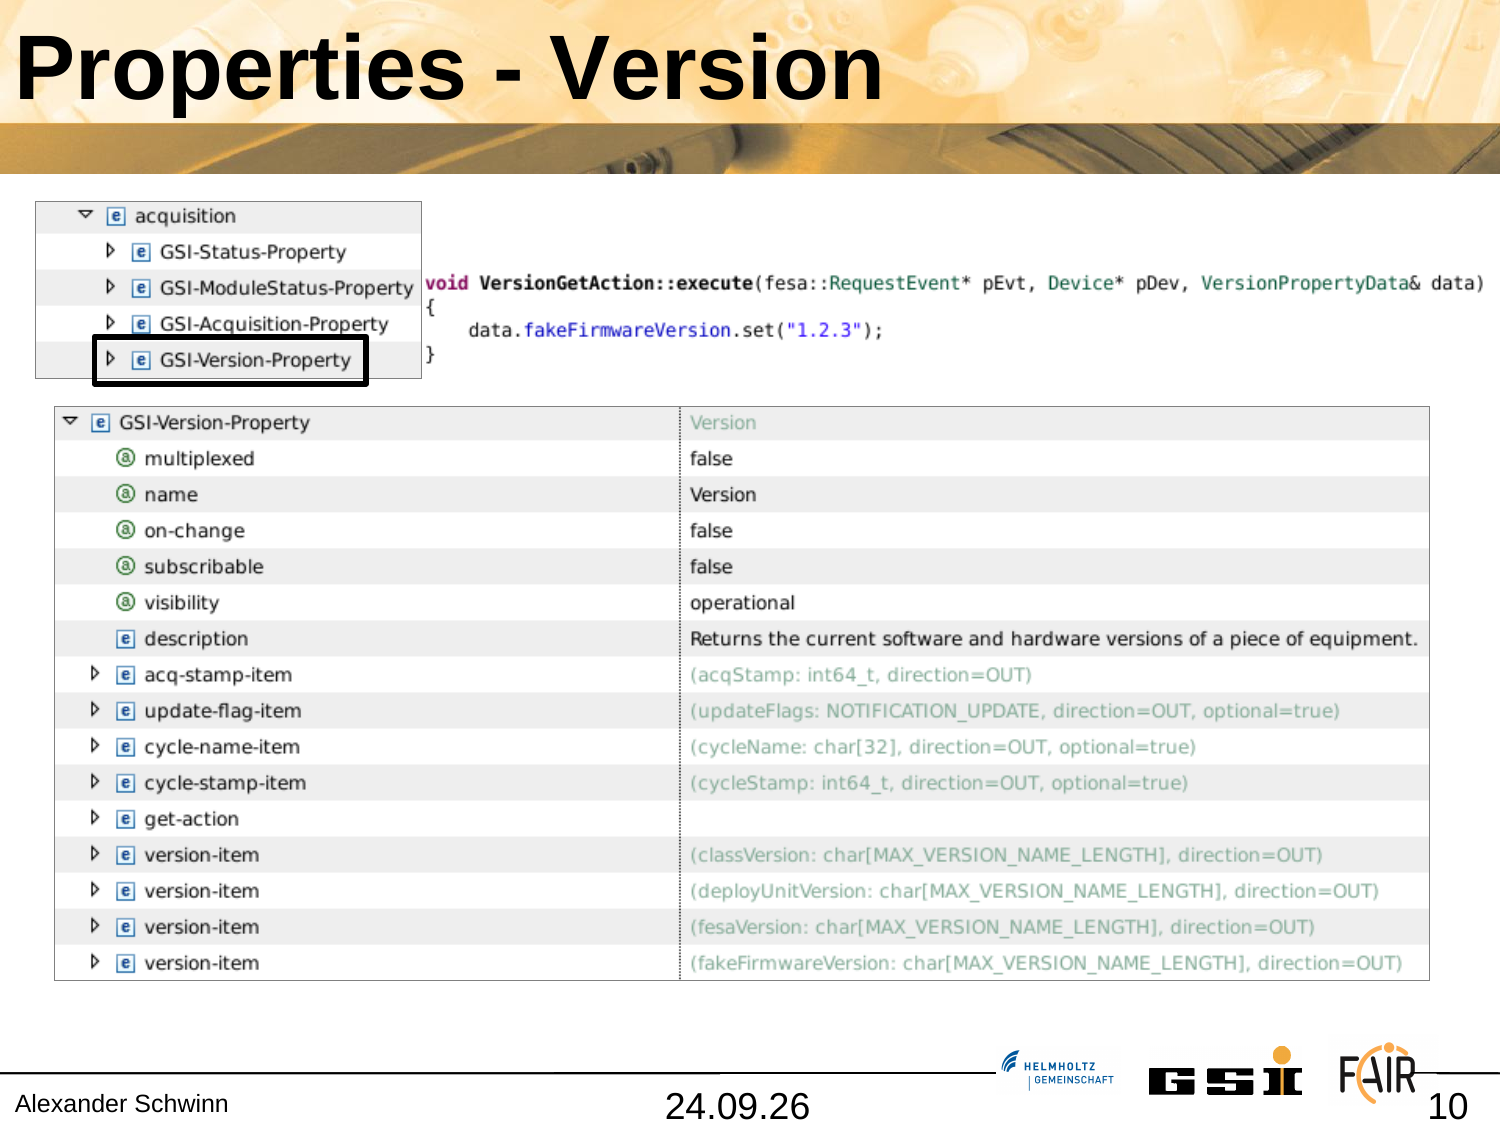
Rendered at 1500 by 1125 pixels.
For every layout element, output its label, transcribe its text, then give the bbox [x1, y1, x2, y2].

picture [425, 271, 1500, 371]
picture [35, 201, 422, 379]
picture [97, 340, 363, 379]
picture [1328, 1034, 1439, 1106]
picture [996, 1046, 1121, 1095]
picture [1149, 1046, 1302, 1095]
picture [54, 406, 1430, 981]
picture [0, 126, 1500, 175]
title Properties - Version [0, 0, 1500, 126]
